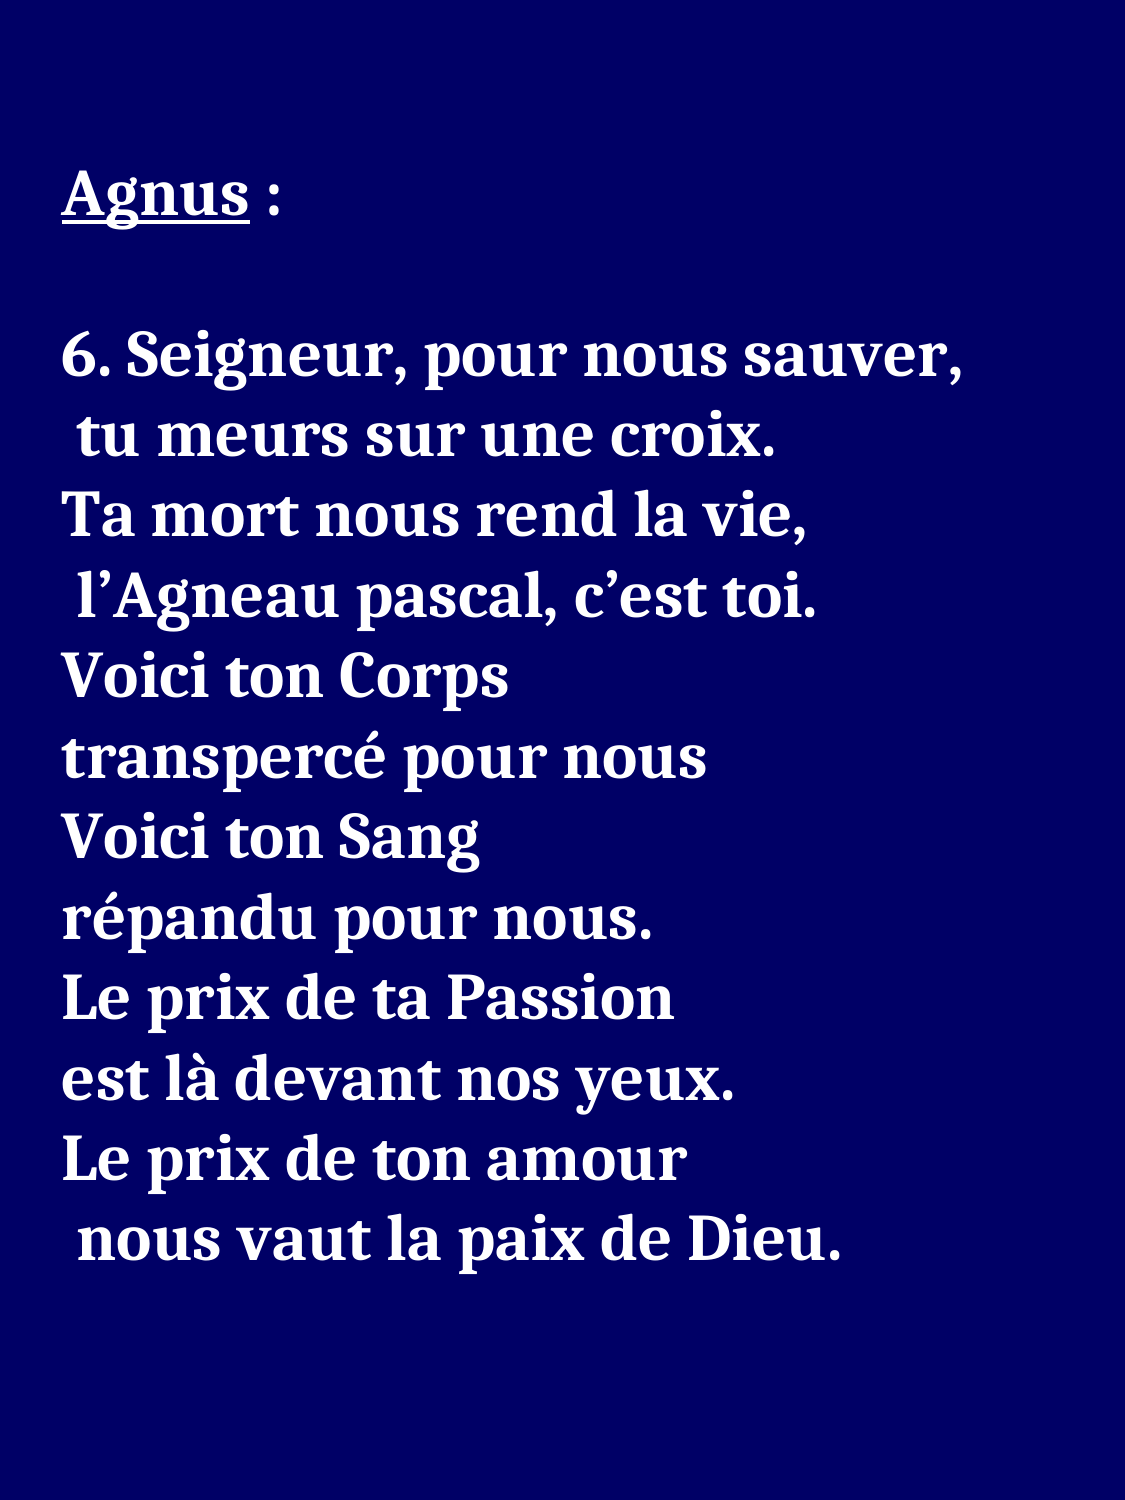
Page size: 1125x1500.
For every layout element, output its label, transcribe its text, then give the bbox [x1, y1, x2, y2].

text_box Agnus : 6. Seigneur, pour nous sauver, tu meurs sur une croix. Ta mort nous rend la vie, l’Agneau pascal, c’est toi. Voici ton Corps transpercé pour nous Voici ton Sang répandu pour nous. Le prix de ta Passion est là devant nos yeux. Le prix de ton amour nous vaut la paix de Dieu. [47, 0, 1111, 1282]
